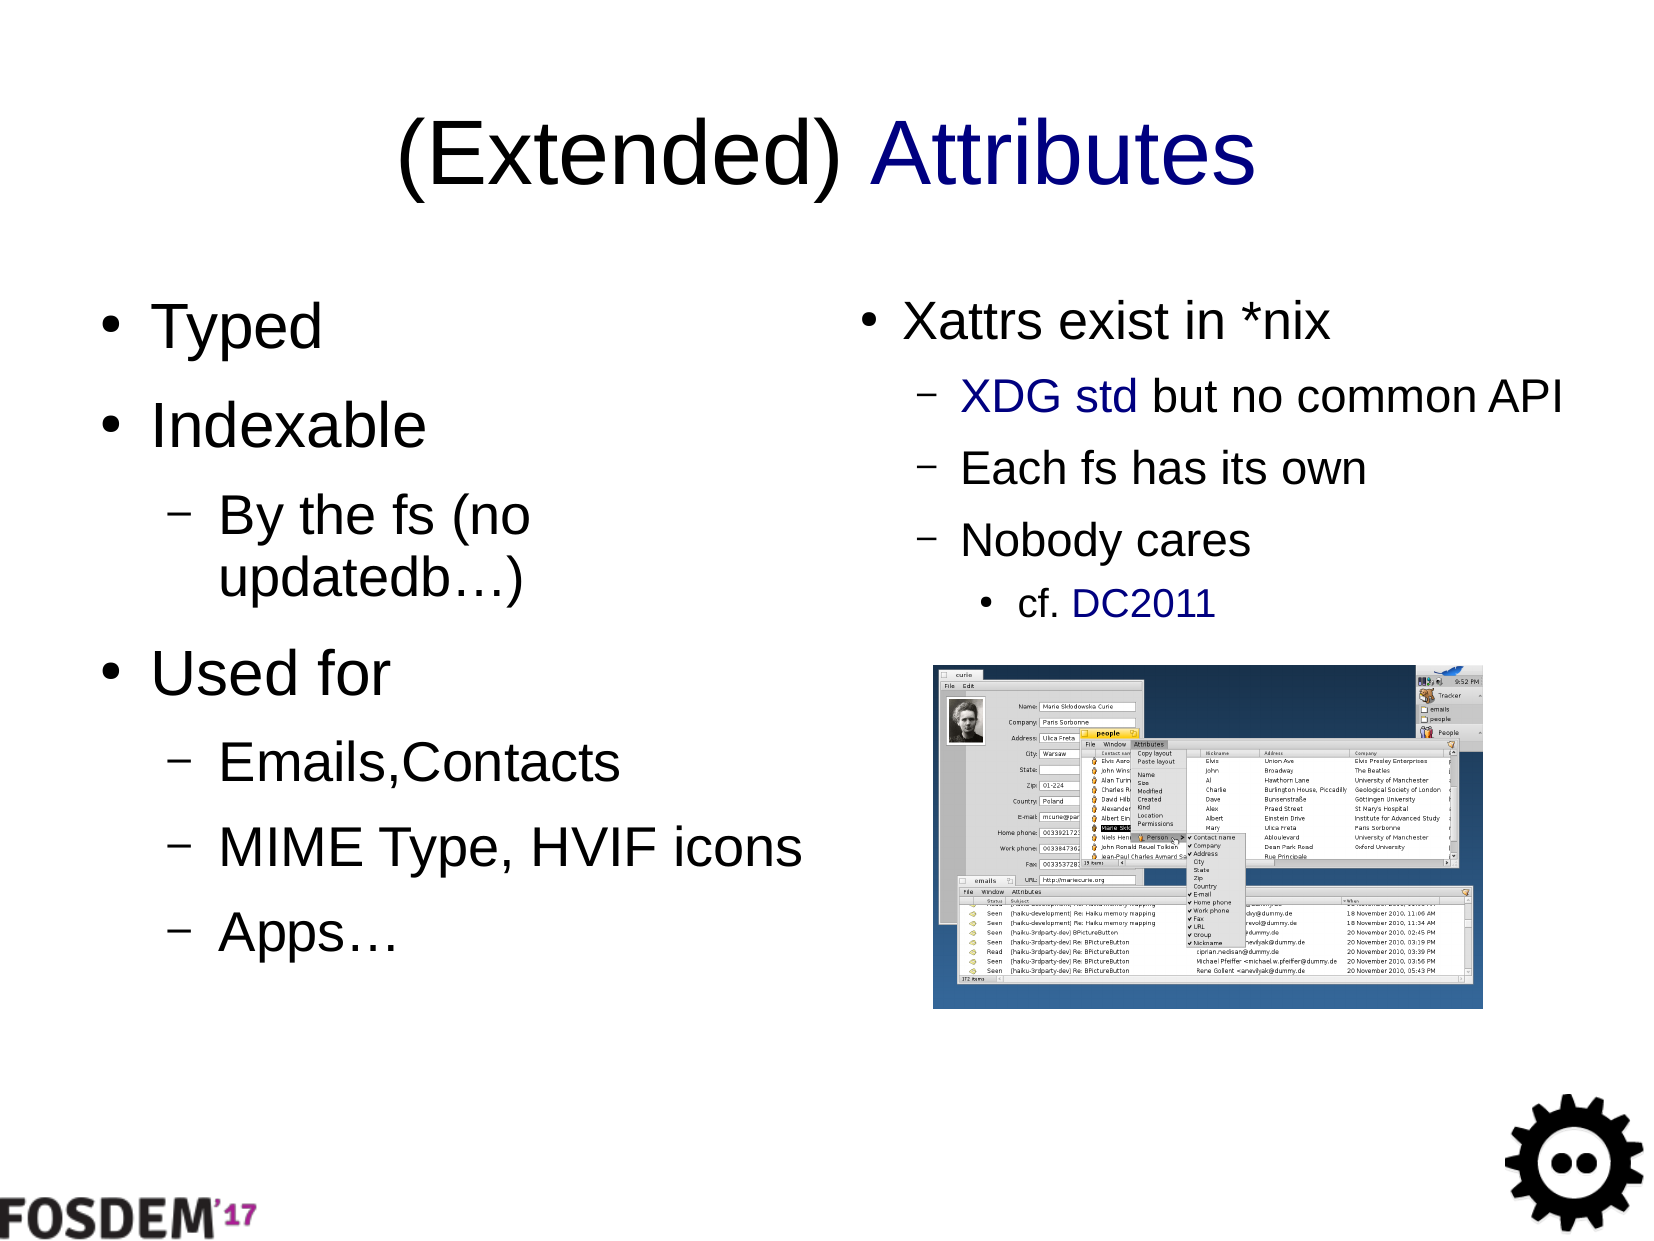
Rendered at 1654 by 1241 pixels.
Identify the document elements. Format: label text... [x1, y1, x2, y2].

title (Extended) Attributes [82, 49, 1571, 257]
picture [1505, 1094, 1648, 1235]
picture [933, 665, 1483, 1009]
list Typed Indexable By the fs (no updatedb…) Used for Emails,Contacts MIME Type, HVIF icons Apps… [82, 290, 809, 1010]
picture [0, 1196, 258, 1241]
list Xattrs exist in *nix XDG std but no common API Each fs has its own Nobody cares cf. DC2011 [845, 290, 1572, 634]
